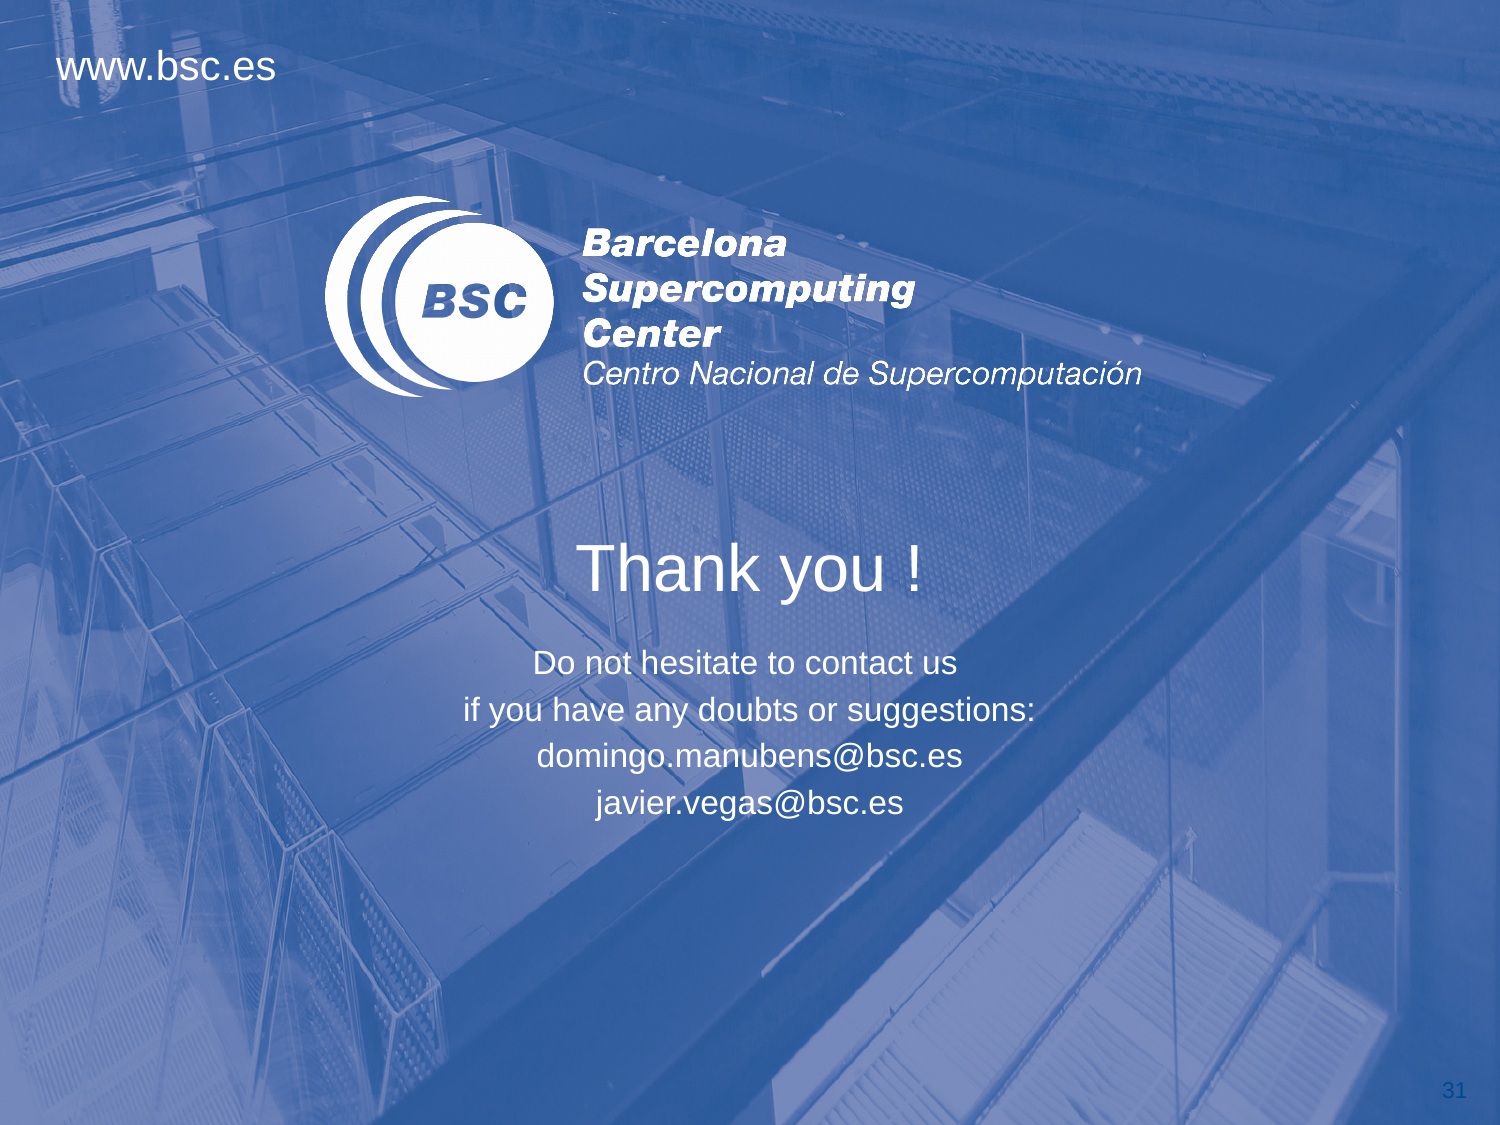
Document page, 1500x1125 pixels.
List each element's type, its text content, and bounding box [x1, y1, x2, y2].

title Thank you ! [112, 503, 1388, 626]
picture [0, 0, 1500, 1125]
slide_number <number> [1427, 1042, 1500, 1111]
subtitle Do not hesitate to contact us if you have any doubts or suggestions: domingo.manubens@bsc.es javier.vegas@bsc.es [225, 633, 1275, 831]
